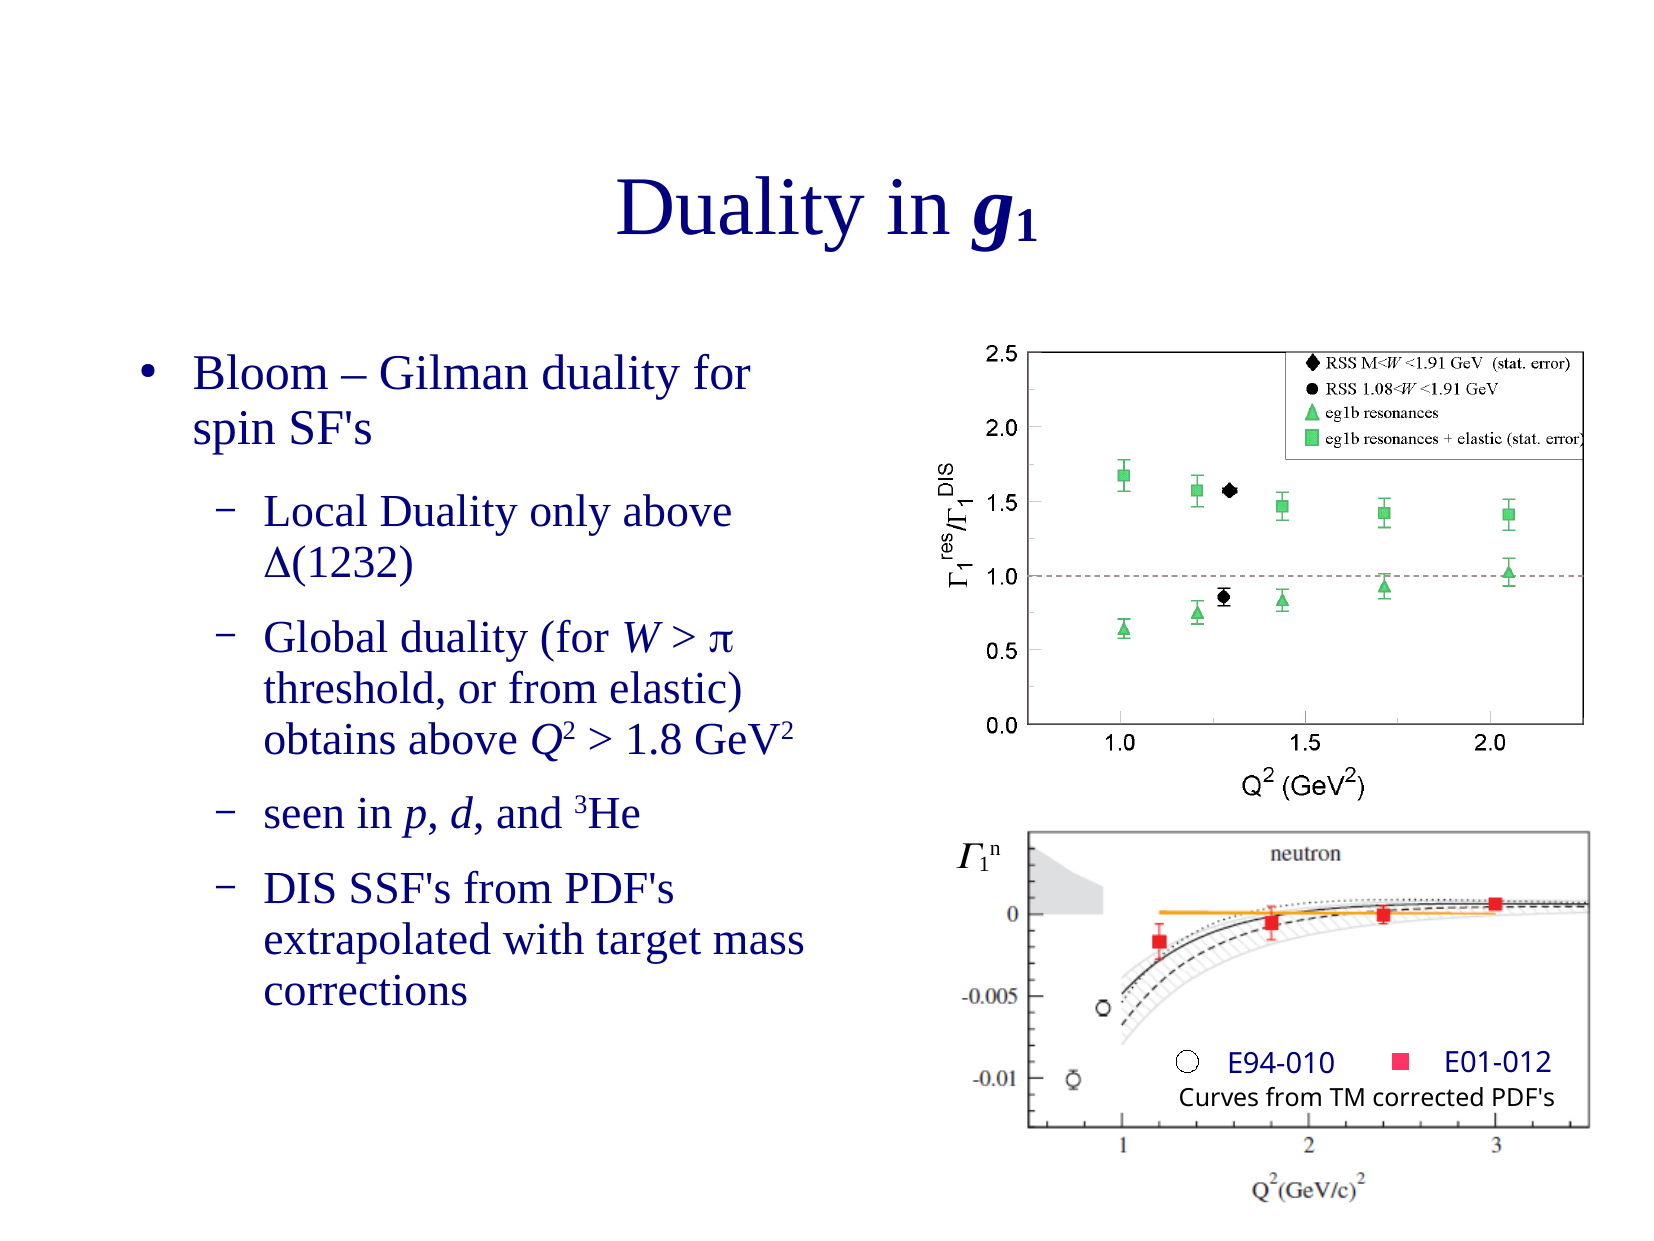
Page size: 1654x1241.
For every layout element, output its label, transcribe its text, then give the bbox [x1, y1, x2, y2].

text_box [1392, 1053, 1409, 1070]
text_box 1n [955, 834, 1001, 895]
text_box Curves from TM corrected PDF's [1178, 1080, 1560, 1109]
text_box E01-012 [1443, 1041, 1567, 1075]
picture [923, 322, 1599, 814]
list Bloom – Gilman duality for spin SF's Local Duality only above (1232) Global duality (for W >  threshold, or from elastic) obtains above Q2 > 1.8 GeV2 seen in p, d, and 3He DIS SSF's from PDF's extrapolated with target mass corrections [121, 344, 811, 1156]
text_box E94-010 [1227, 1043, 1350, 1077]
picture [945, 817, 1602, 1208]
title Duality in g1 [121, 102, 1534, 311]
